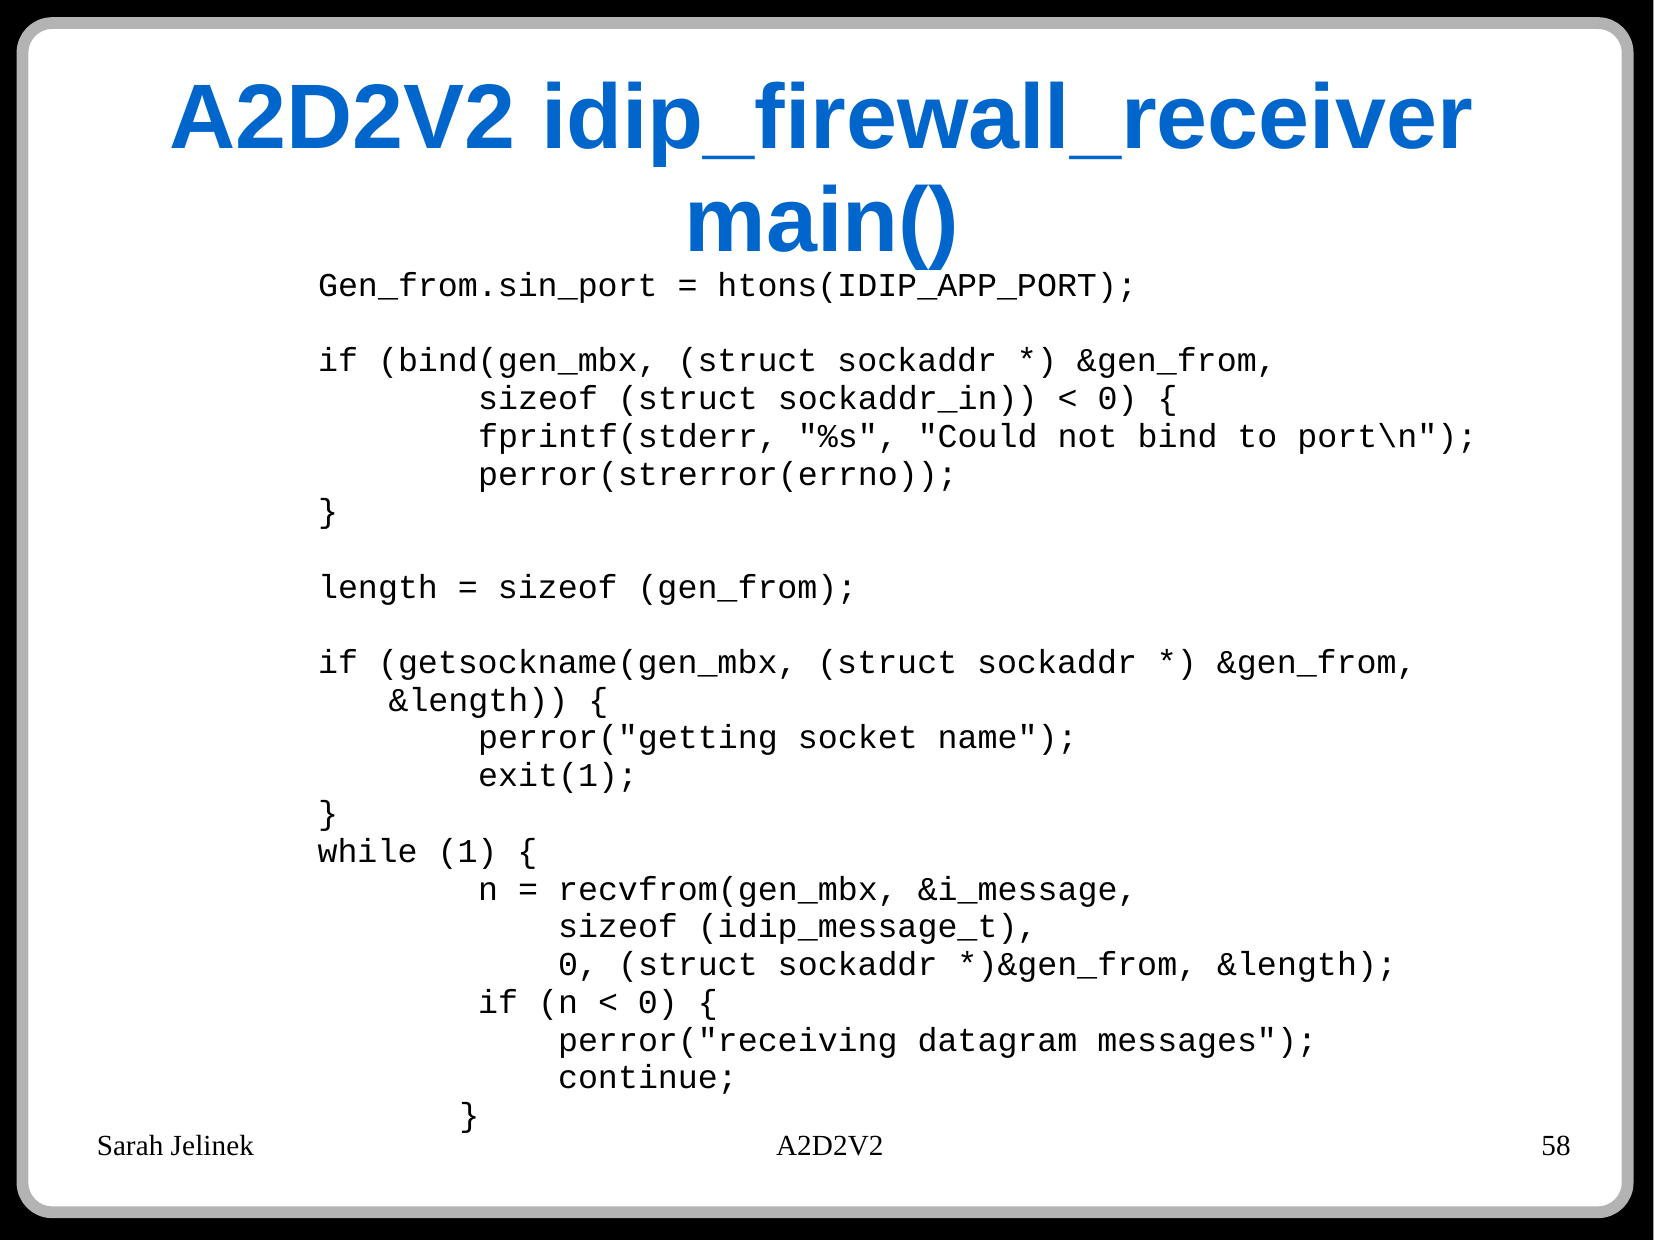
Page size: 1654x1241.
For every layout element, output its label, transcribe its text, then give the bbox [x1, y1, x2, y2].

list Gen_from.sin_port = htons(IDIP_APP_PORT); if (bind(gen_mbx, (struct sockaddr *) &gen_from, sizeof (struct sockaddr_in)) < 0) { fprintf(stderr, "%s", "Could not bind to port\n"); perror(strerror(errno)); } length = sizeof (gen_from); if (getsockname(gen_mbx, (struct sockaddr *) &gen_from, &length)) { perror("getting socket name"); exit(1); } while (1) { n = recvfrom(gen_mbx, &i_message, sizeof (idip_message_t), 0, (struct sockaddr *)&gen_from, &length); if (n < 0) { perror("receiving datagram messages"); continue; } [140, 268, 1562, 1137]
title A2D2V2 idip_firewall_receiver main() [67, 64, 1577, 272]
